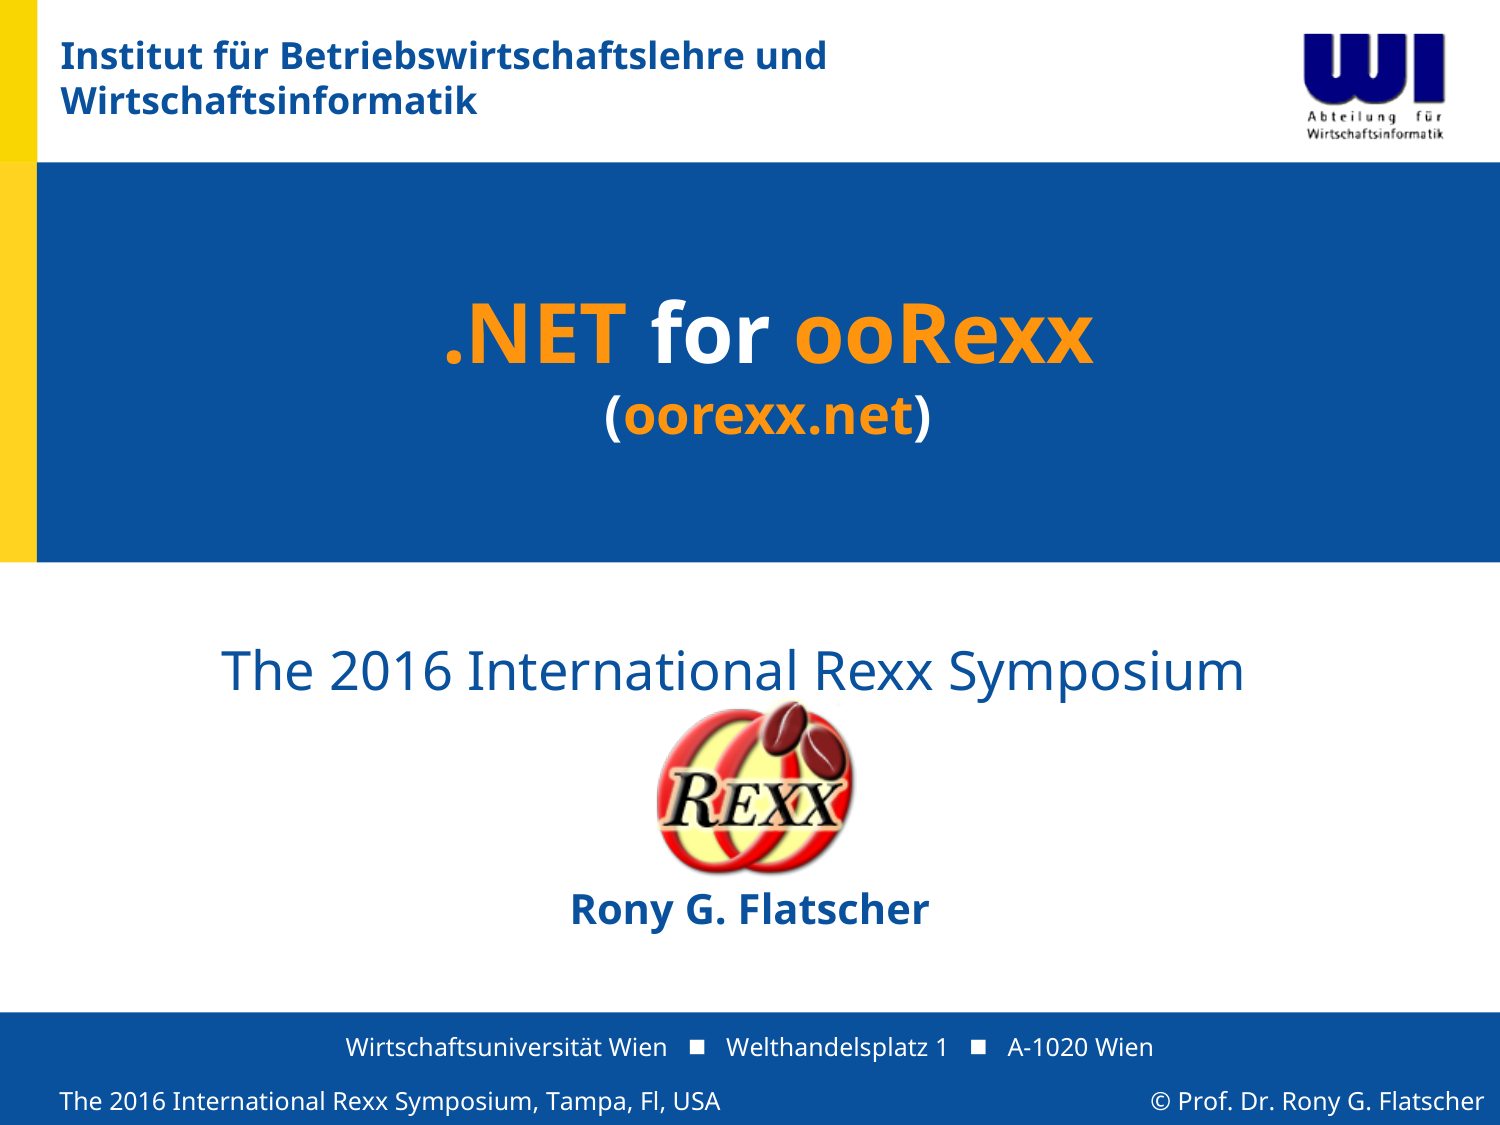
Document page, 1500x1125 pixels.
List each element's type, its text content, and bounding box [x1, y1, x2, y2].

picture [1302, 26, 1459, 149]
picture [656, 691, 857, 892]
subtitle The 2016 International Rexx Symposium [122, 612, 1346, 869]
title .NET for ooRexx (oorexx.net) [36, 162, 1500, 563]
